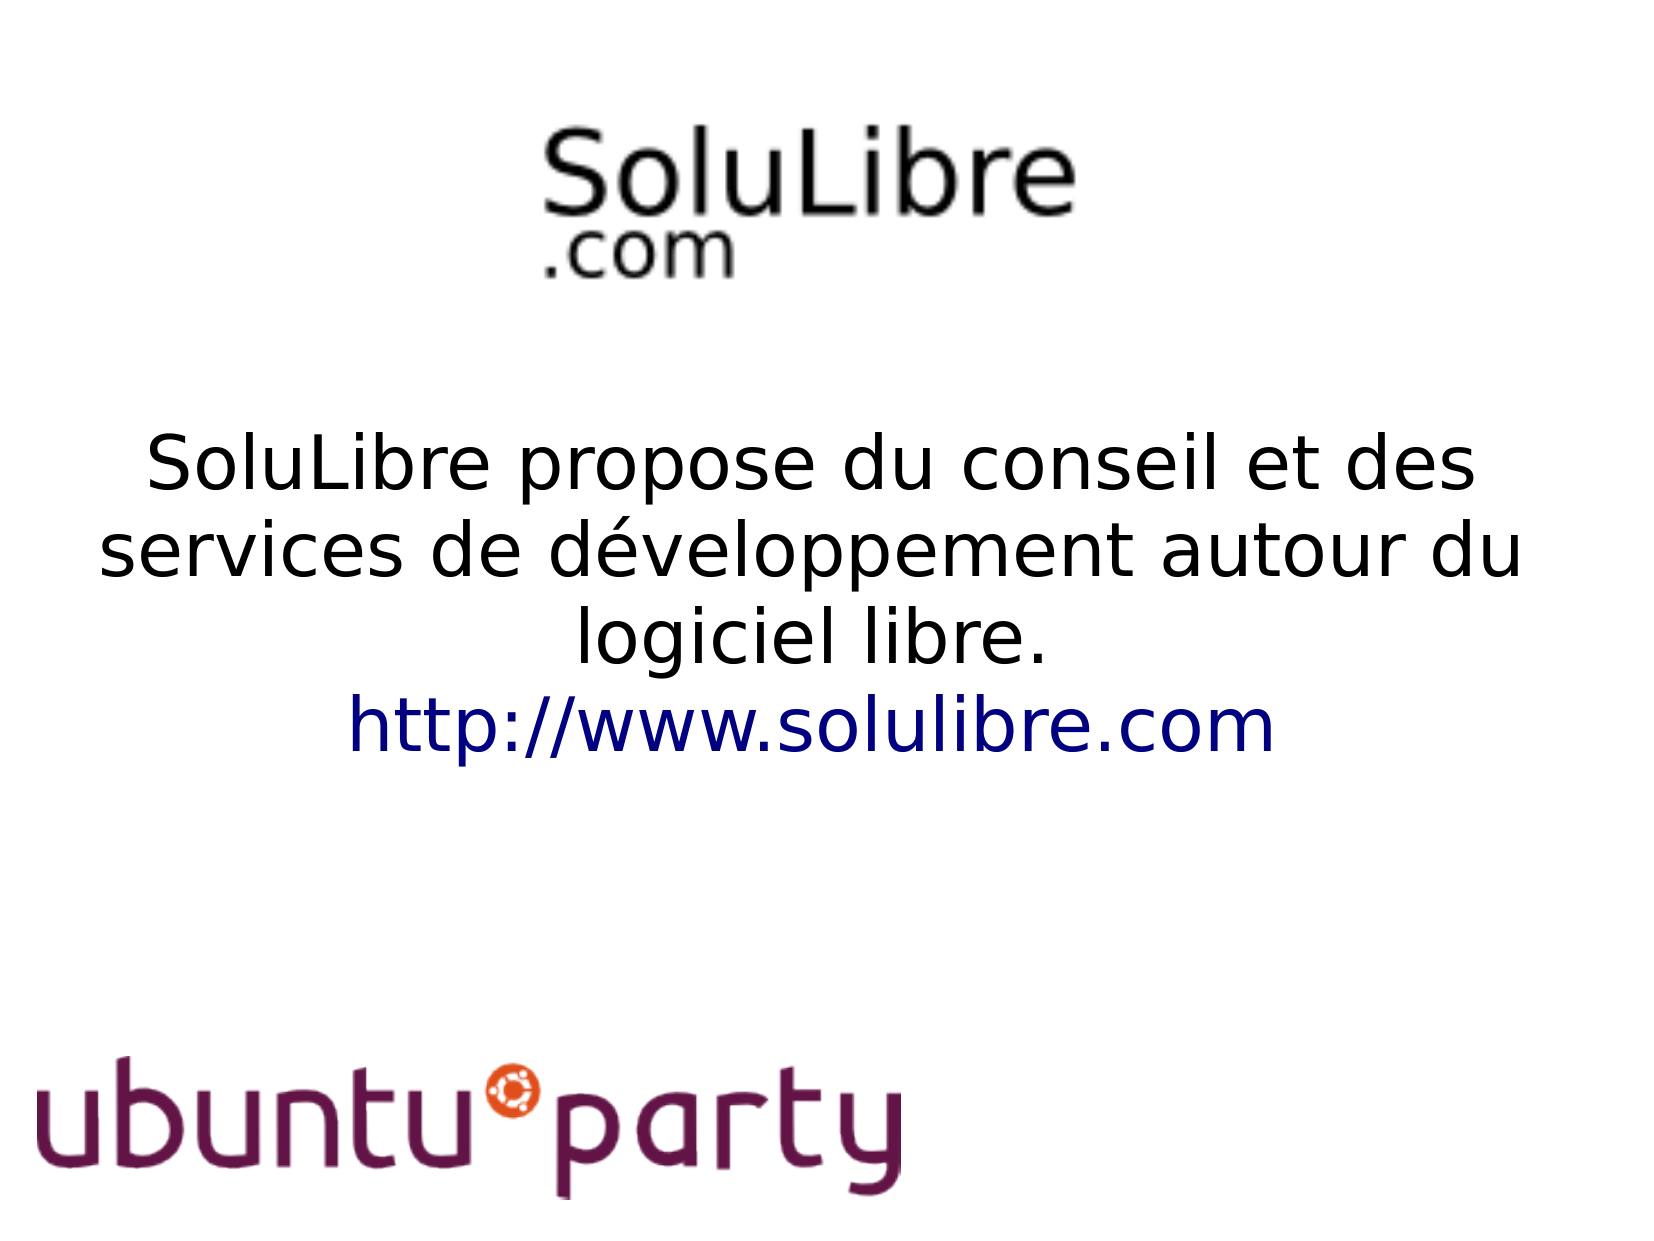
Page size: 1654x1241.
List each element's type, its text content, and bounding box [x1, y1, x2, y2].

text_box SoluLibre propose du conseil et des services de développement autour du logiciel libre. http://www.solulibre.com [75, 412, 1550, 777]
picture [37, 1056, 901, 1200]
picture [481, 112, 1163, 305]
